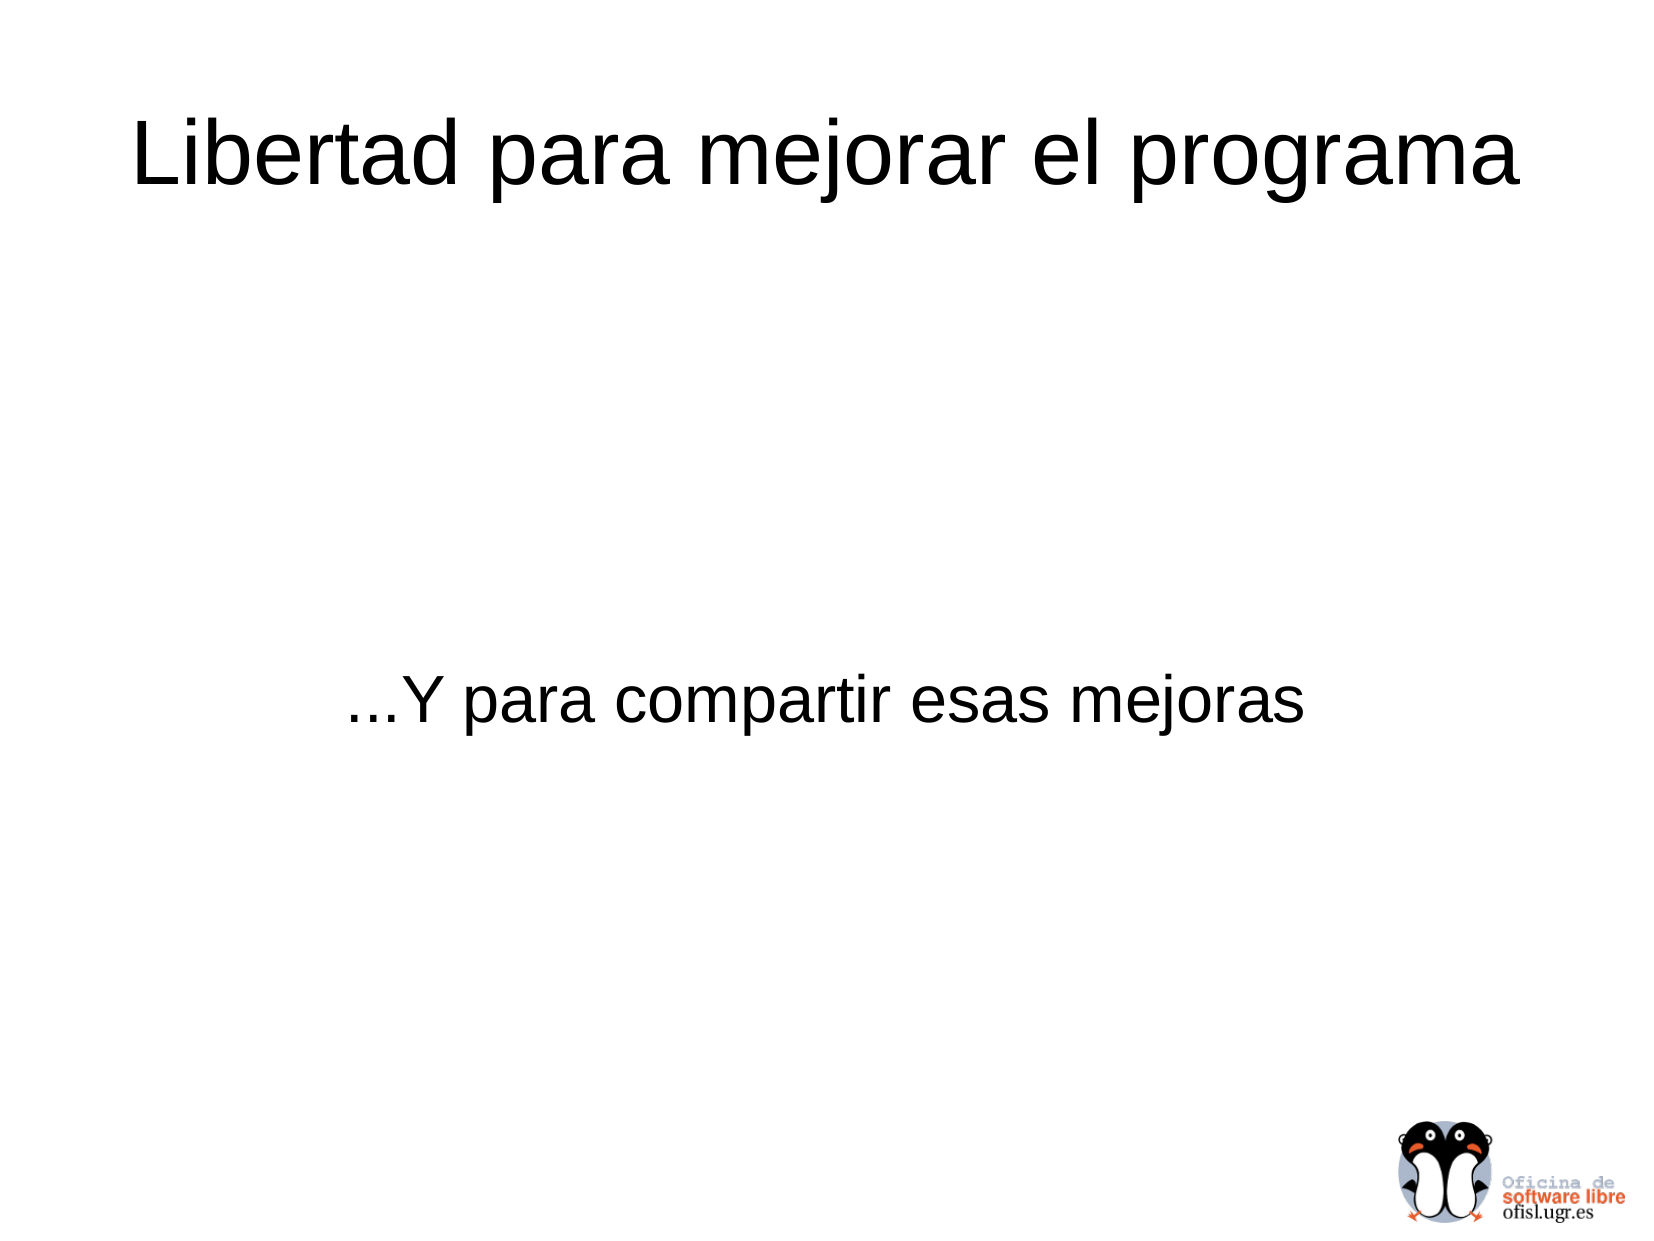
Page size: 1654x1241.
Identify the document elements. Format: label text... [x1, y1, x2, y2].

title Libertad para mejorar el programa [82, 56, 1571, 250]
picture [1398, 1121, 1625, 1223]
subtitle ...Y para compartir esas mejoras [82, 297, 1571, 1102]
